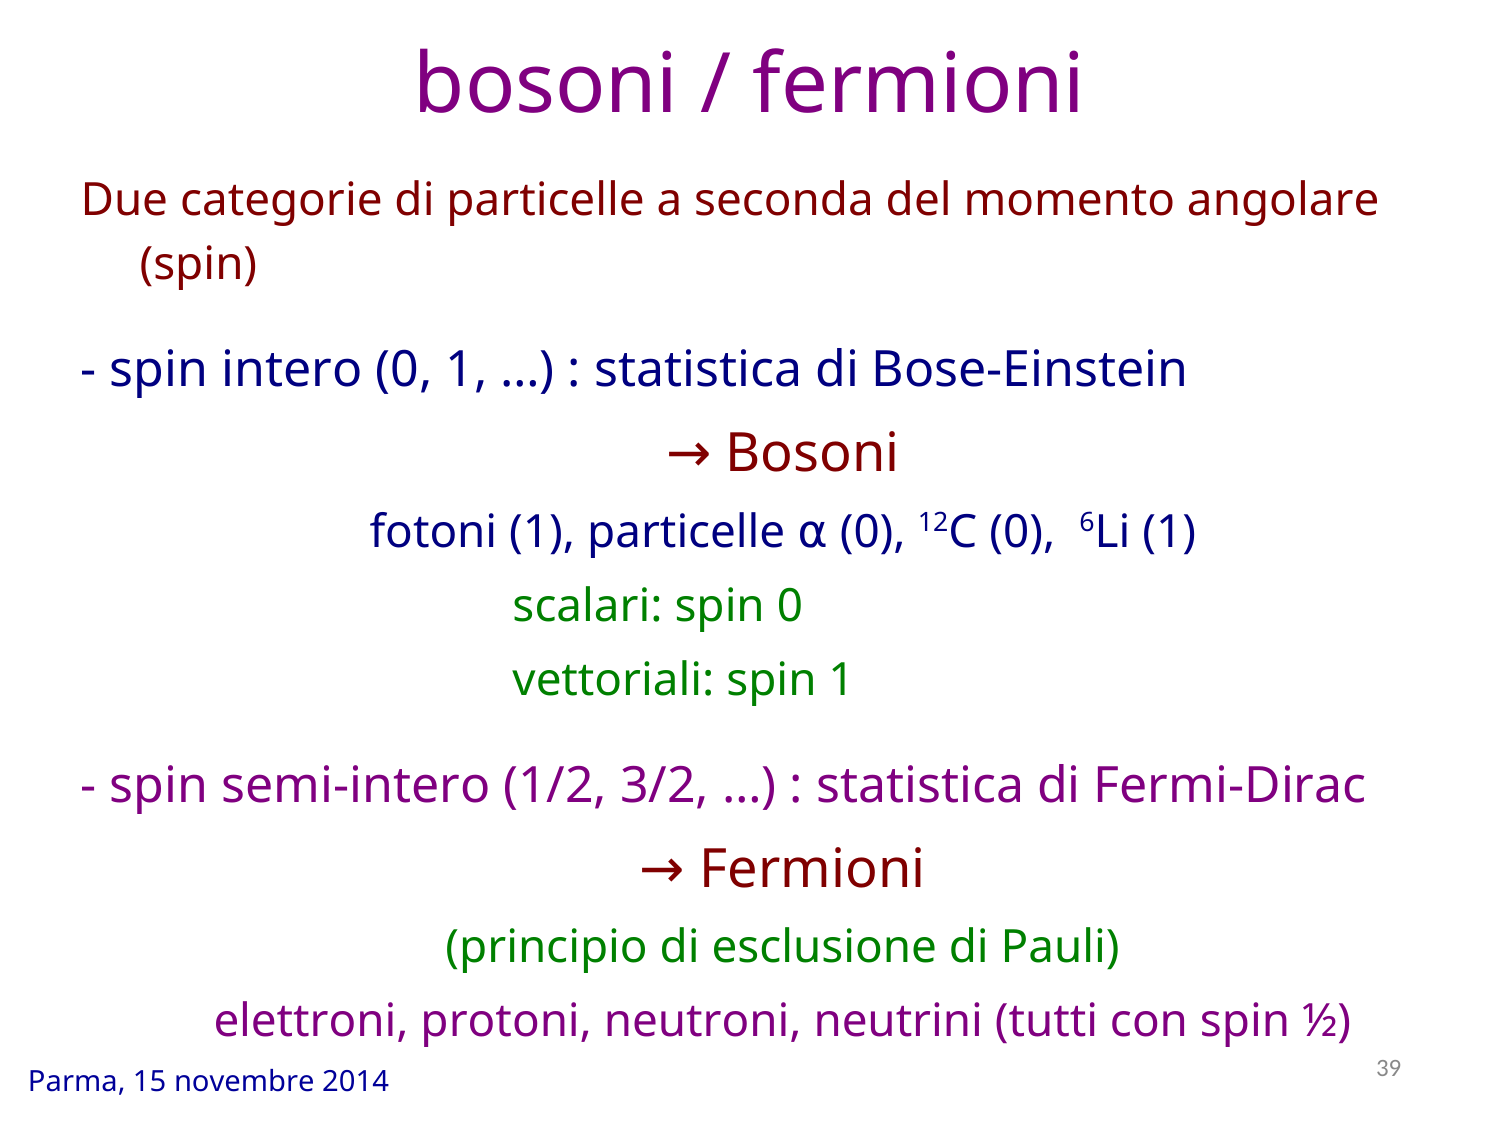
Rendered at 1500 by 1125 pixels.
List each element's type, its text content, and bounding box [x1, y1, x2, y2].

text_box <numero> [1074, 1063, 1417, 1095]
text_box Due categorie di particelle a seconda del momento angolare (spin) - spin intero (0, 1, …) : statistica di Bose-Einstein → Bosoni fotoni (1), particelle α (0), 12C (0), 6Li (1) scalari: spin 0 vettoriali: spin 1 - spin semi-intero (1/2, 3/2, …) : statistica di Fermi-Dirac → Fermioni (principio di esclusione di Pauli) elettroni, protoni, neutroni, neutrini (tutti con spin ½) [6, 153, 1500, 1063]
text_box bosoni / fermioni [112, 0, 1388, 153]
